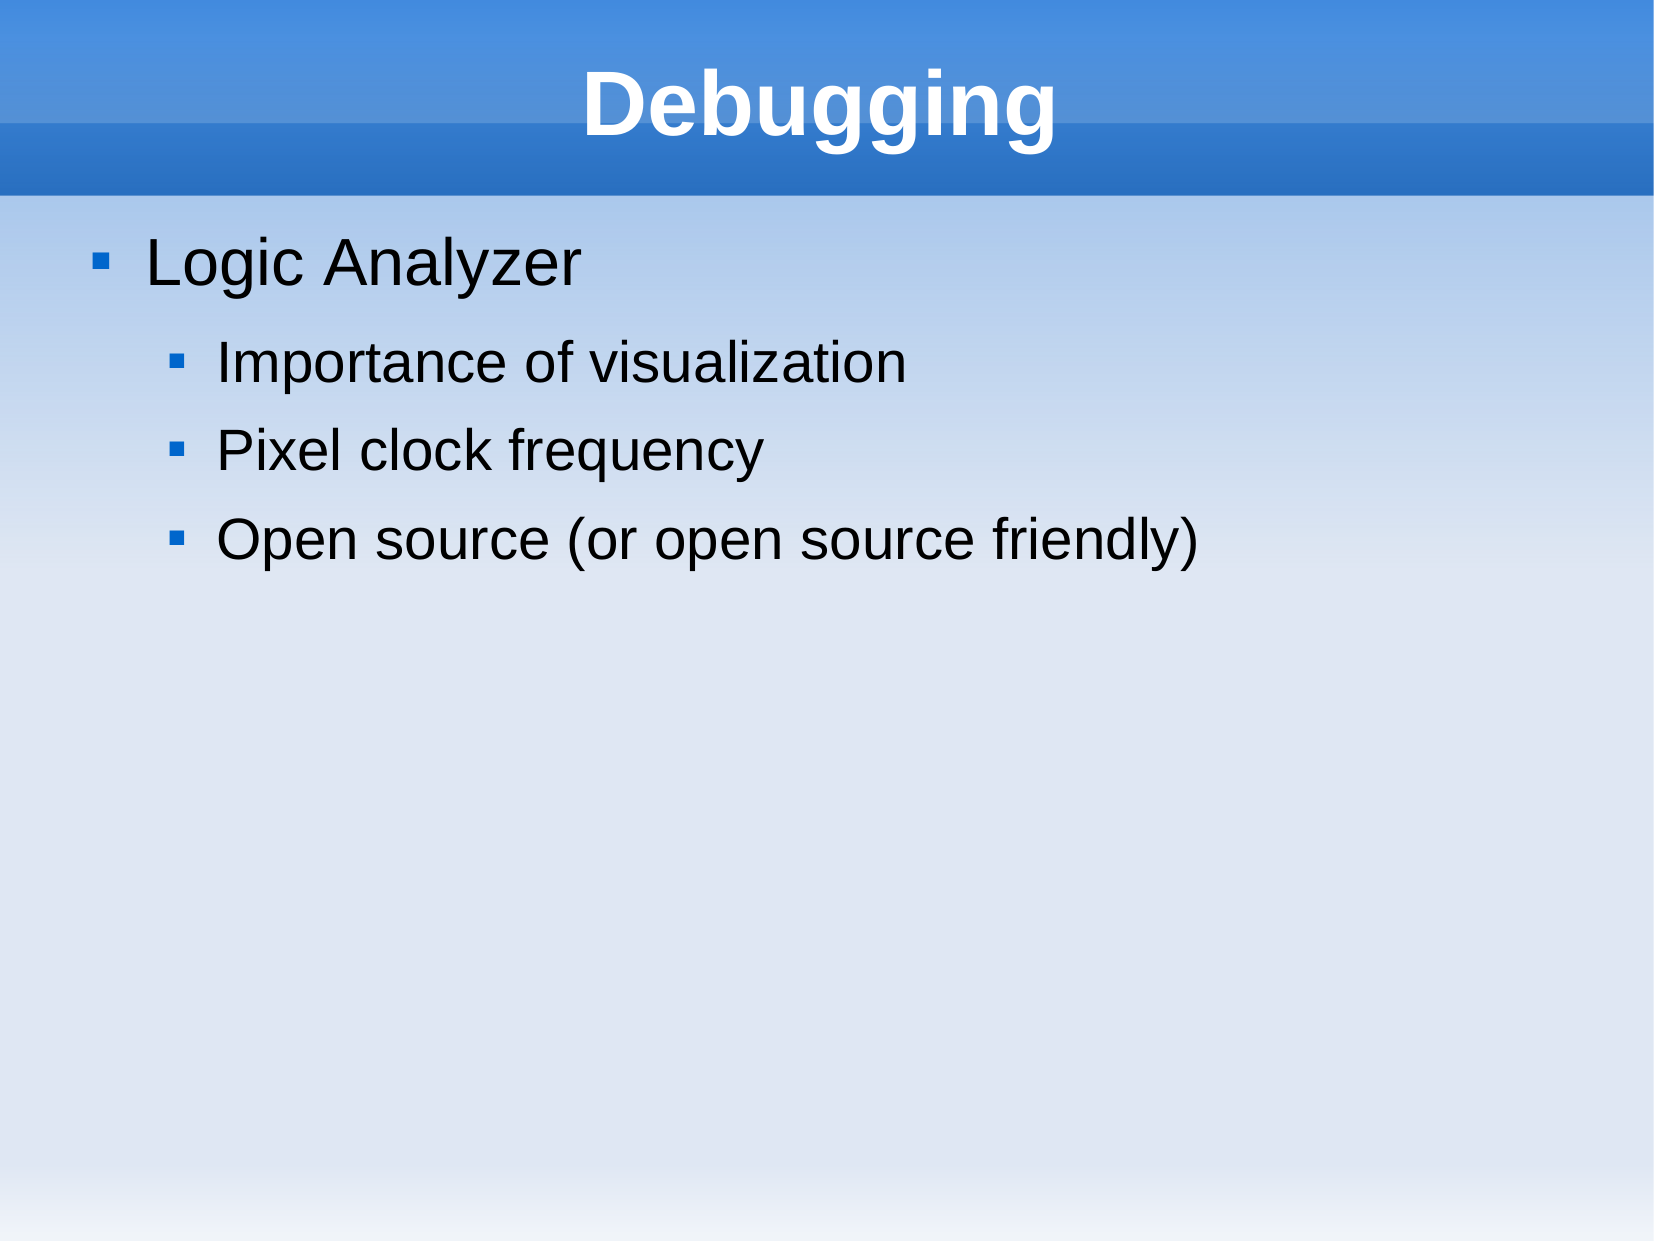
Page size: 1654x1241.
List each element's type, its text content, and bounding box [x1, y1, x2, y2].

list Logic Analyzer Importance of visualization Pixel clock frequency Open source (or open source friendly) [75, 225, 1564, 1044]
picture [0, 0, 1654, 1241]
title Debugging [76, 0, 1565, 208]
